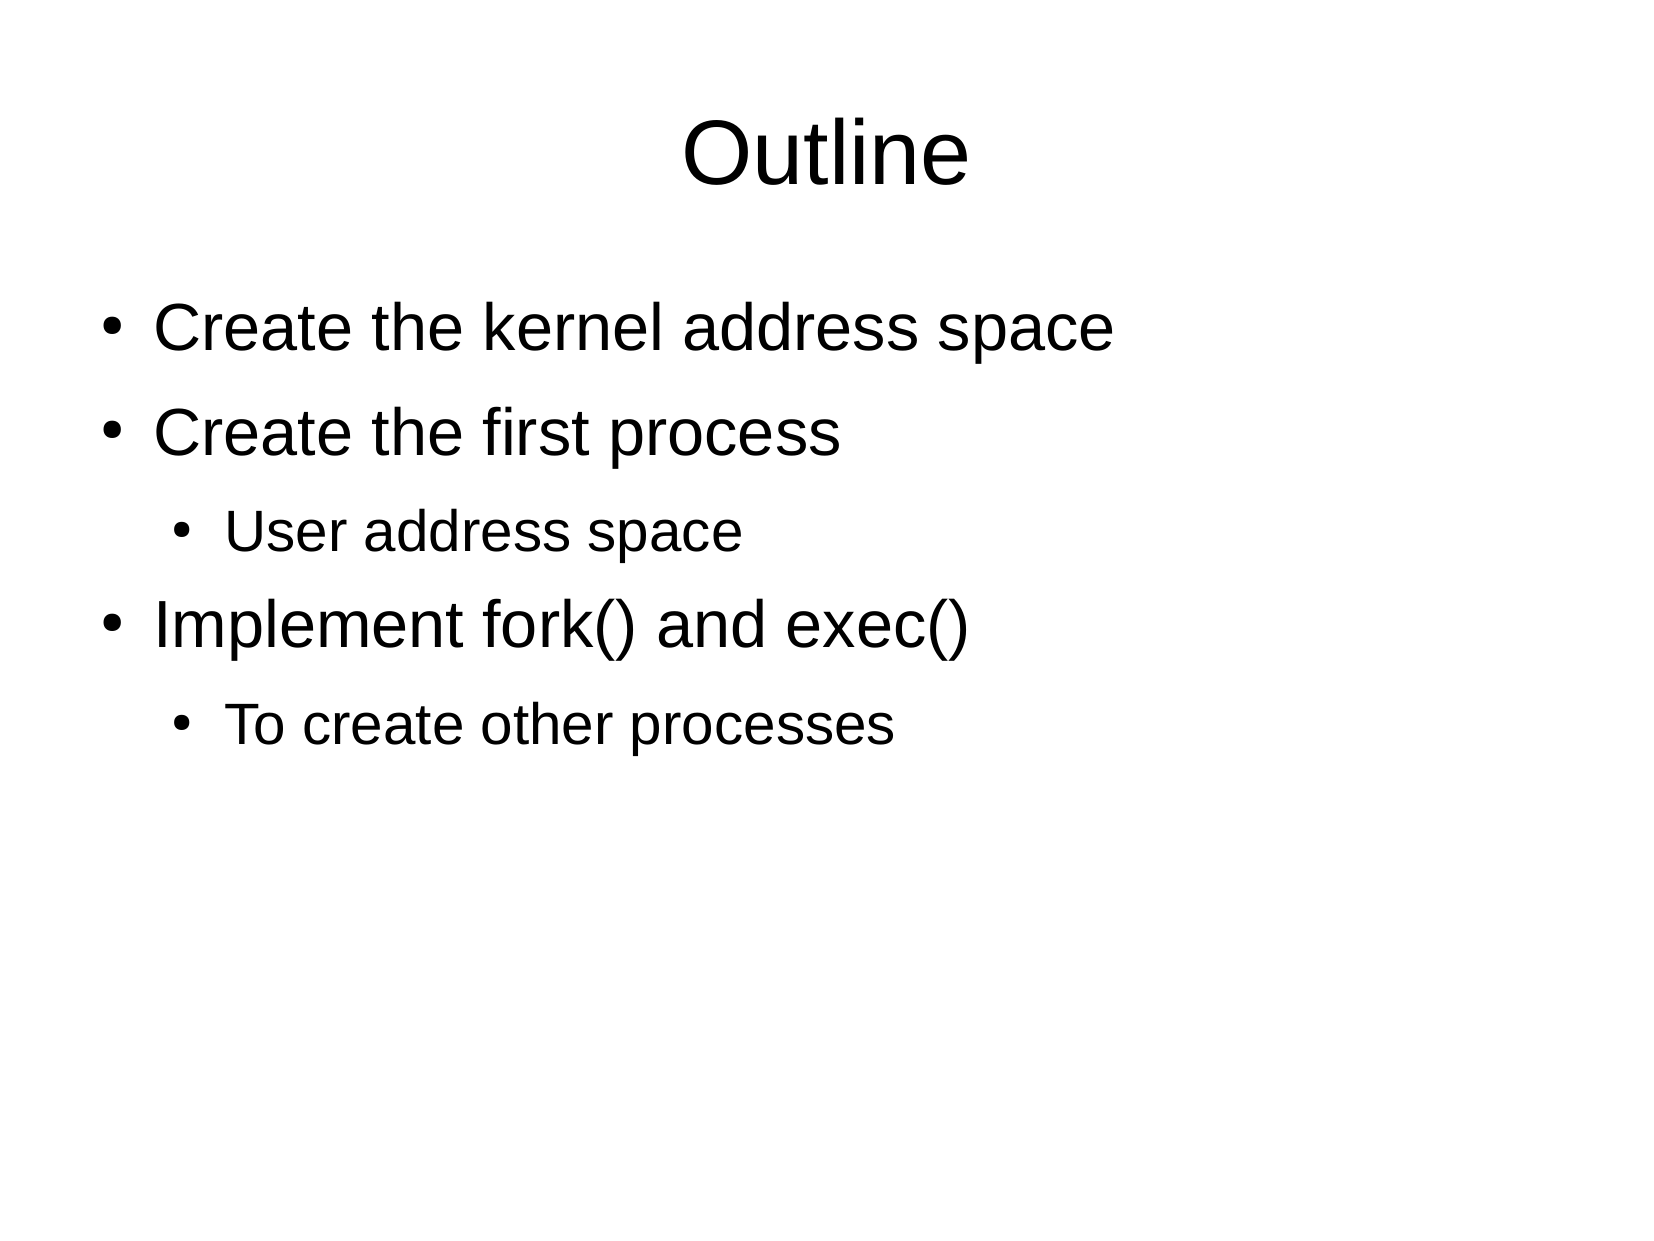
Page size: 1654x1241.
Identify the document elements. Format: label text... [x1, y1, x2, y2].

title Outline [82, 49, 1571, 257]
list Create the kernel address space Create the first process User address space Implement fork() and exec() To create other processes [82, 290, 1571, 1010]
